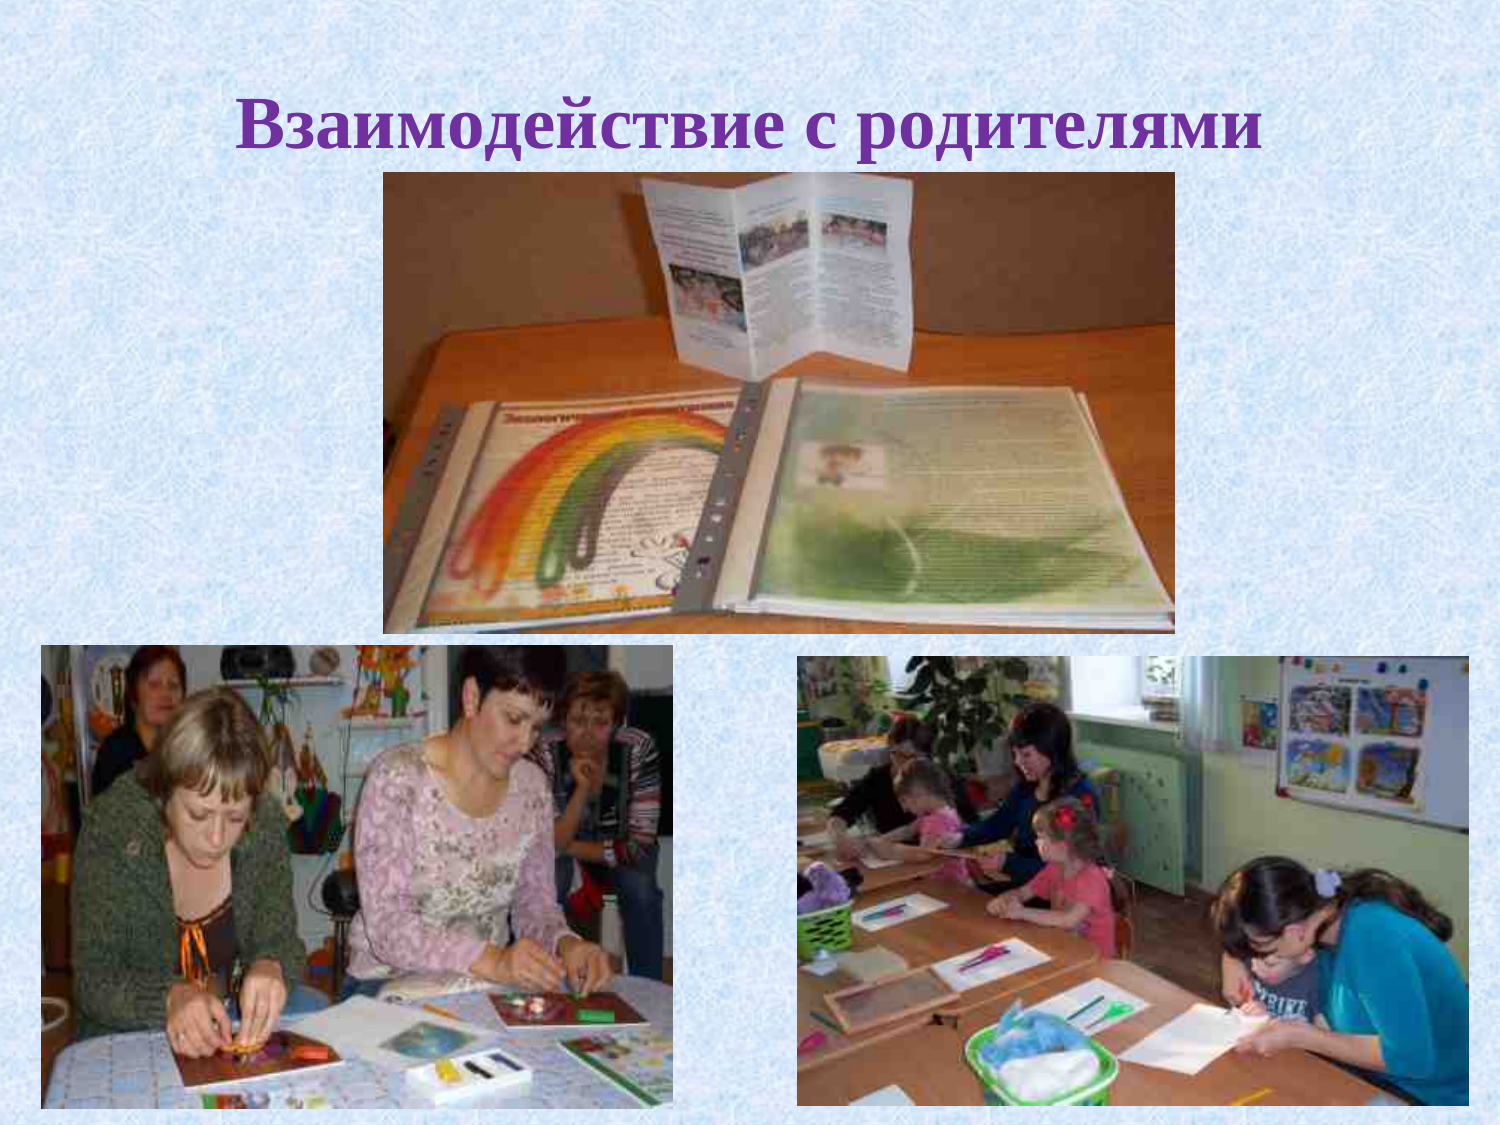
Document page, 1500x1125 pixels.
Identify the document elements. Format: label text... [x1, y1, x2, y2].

text_box Взаимодействие с родителями [159, 66, 1341, 172]
picture [0, 0, 1500, 1125]
